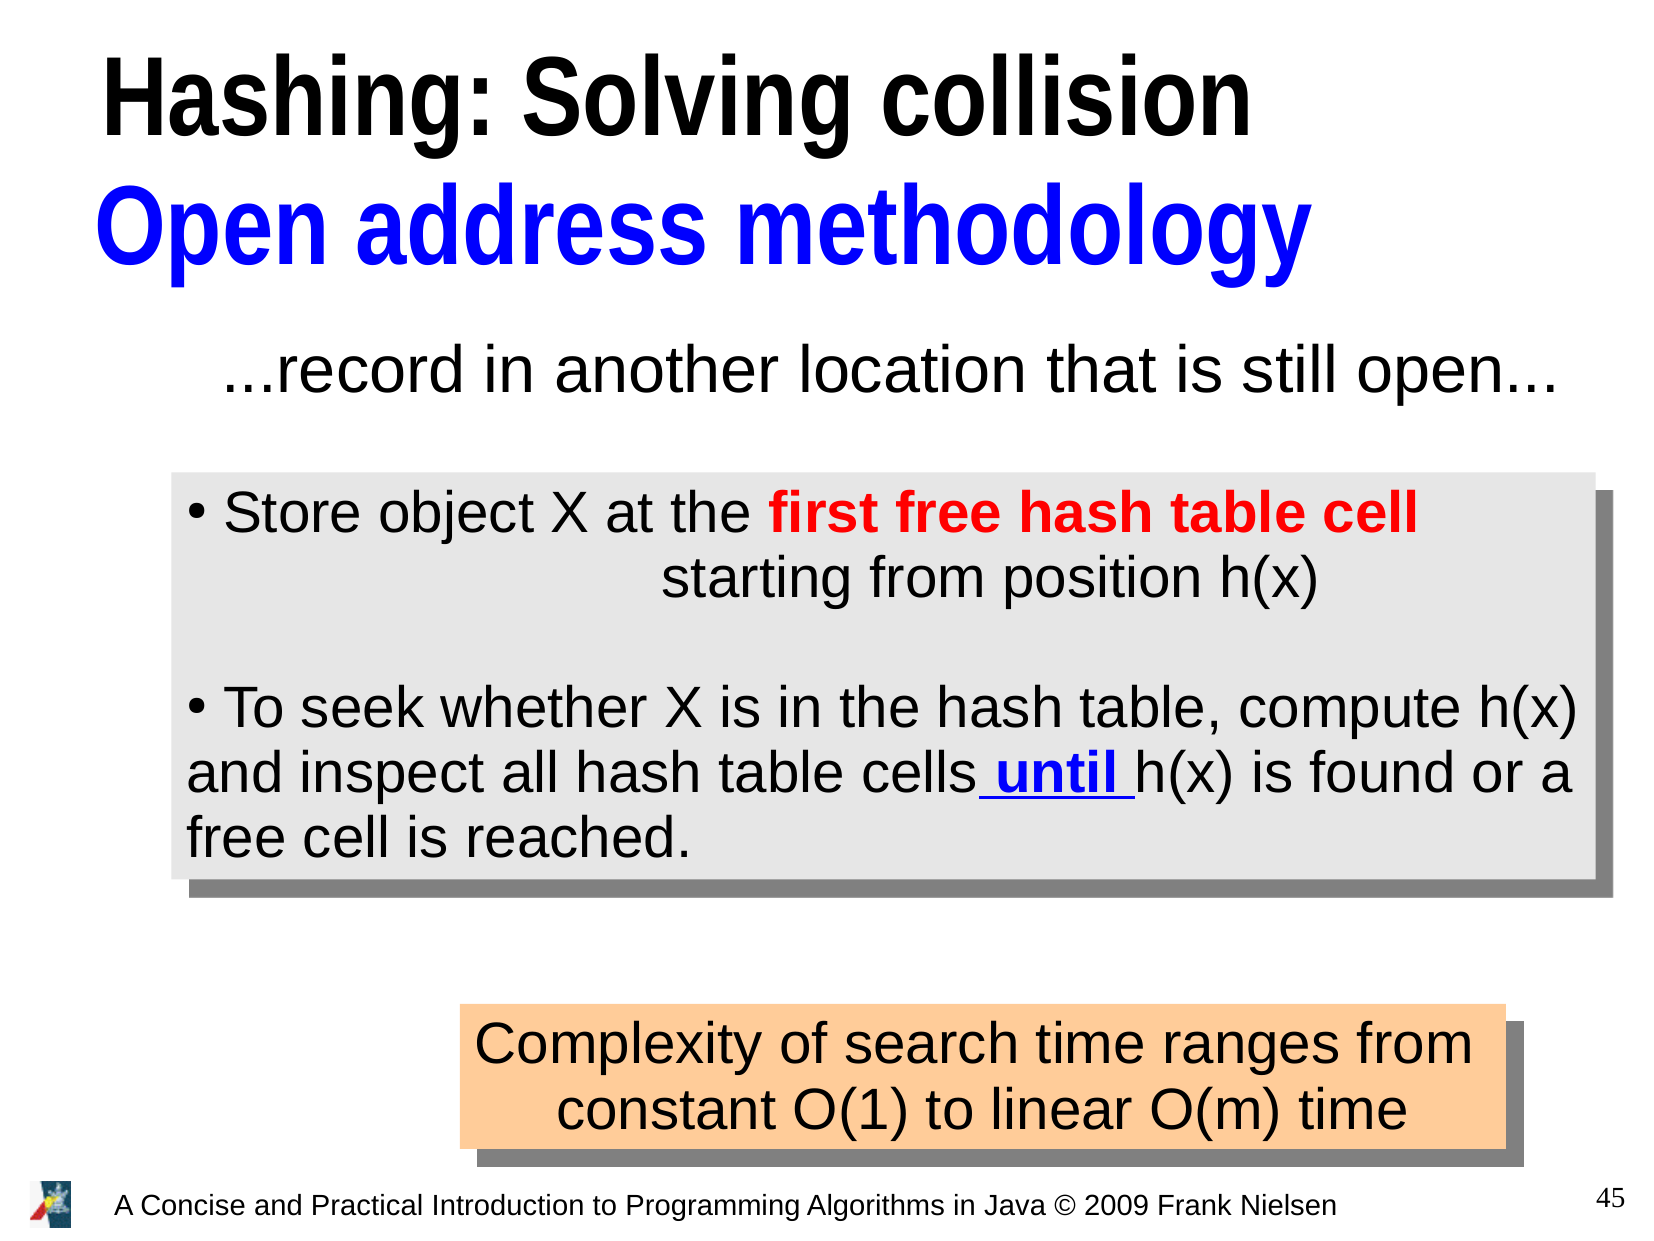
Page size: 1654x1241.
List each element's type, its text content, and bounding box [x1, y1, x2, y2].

text_box Complexity of search time ranges from constant O(1) to linear O(m) time [459, 1003, 1506, 1149]
text_box Store object X at the first free hash table cell starting from position h(x) To seek whether X is in the hash table, compute h(x) and inspect all hash table cells until h(x) is found or a free cell is reached. [171, 472, 1595, 880]
text_box ...record in another location that is still open... [206, 324, 1577, 415]
text_box Hashing: Solving collision Open address methodology [27, 22, 1328, 296]
picture [29, 1181, 71, 1228]
